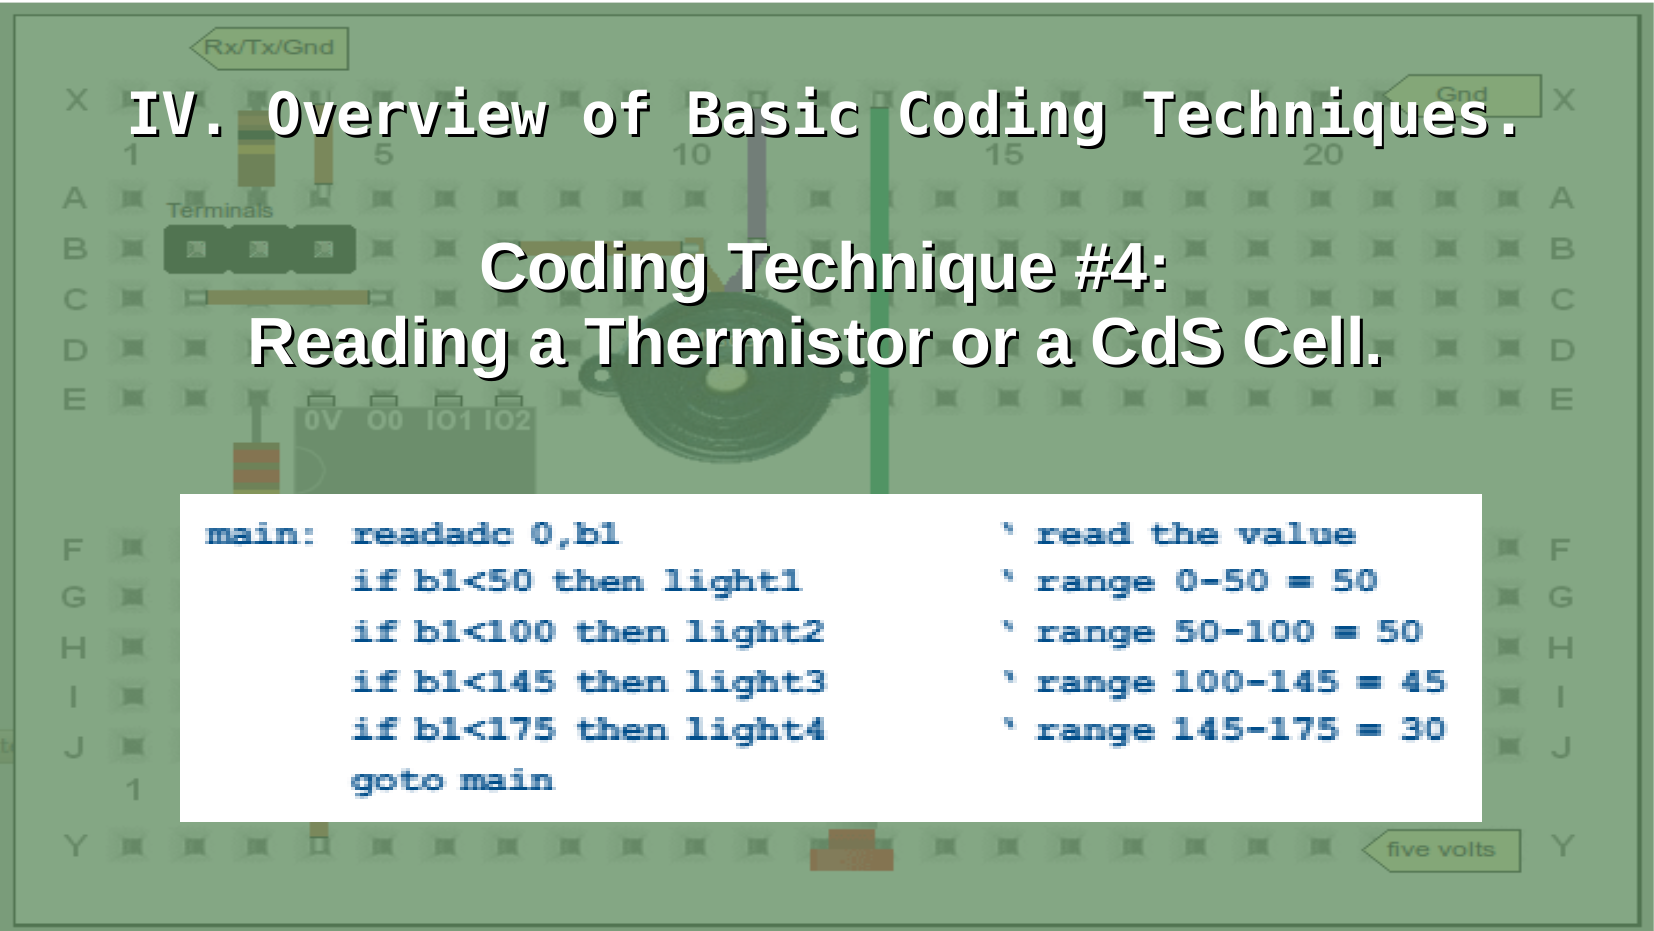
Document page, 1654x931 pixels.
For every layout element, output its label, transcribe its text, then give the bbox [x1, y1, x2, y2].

title IV. Overview of Basic Coding Techniques. [82, 28, 1571, 202]
subtitle Coding Technique #4: Reading a Thermistor or a CdS Cell. [71, 219, 1561, 892]
picture [0, 2, 1654, 931]
